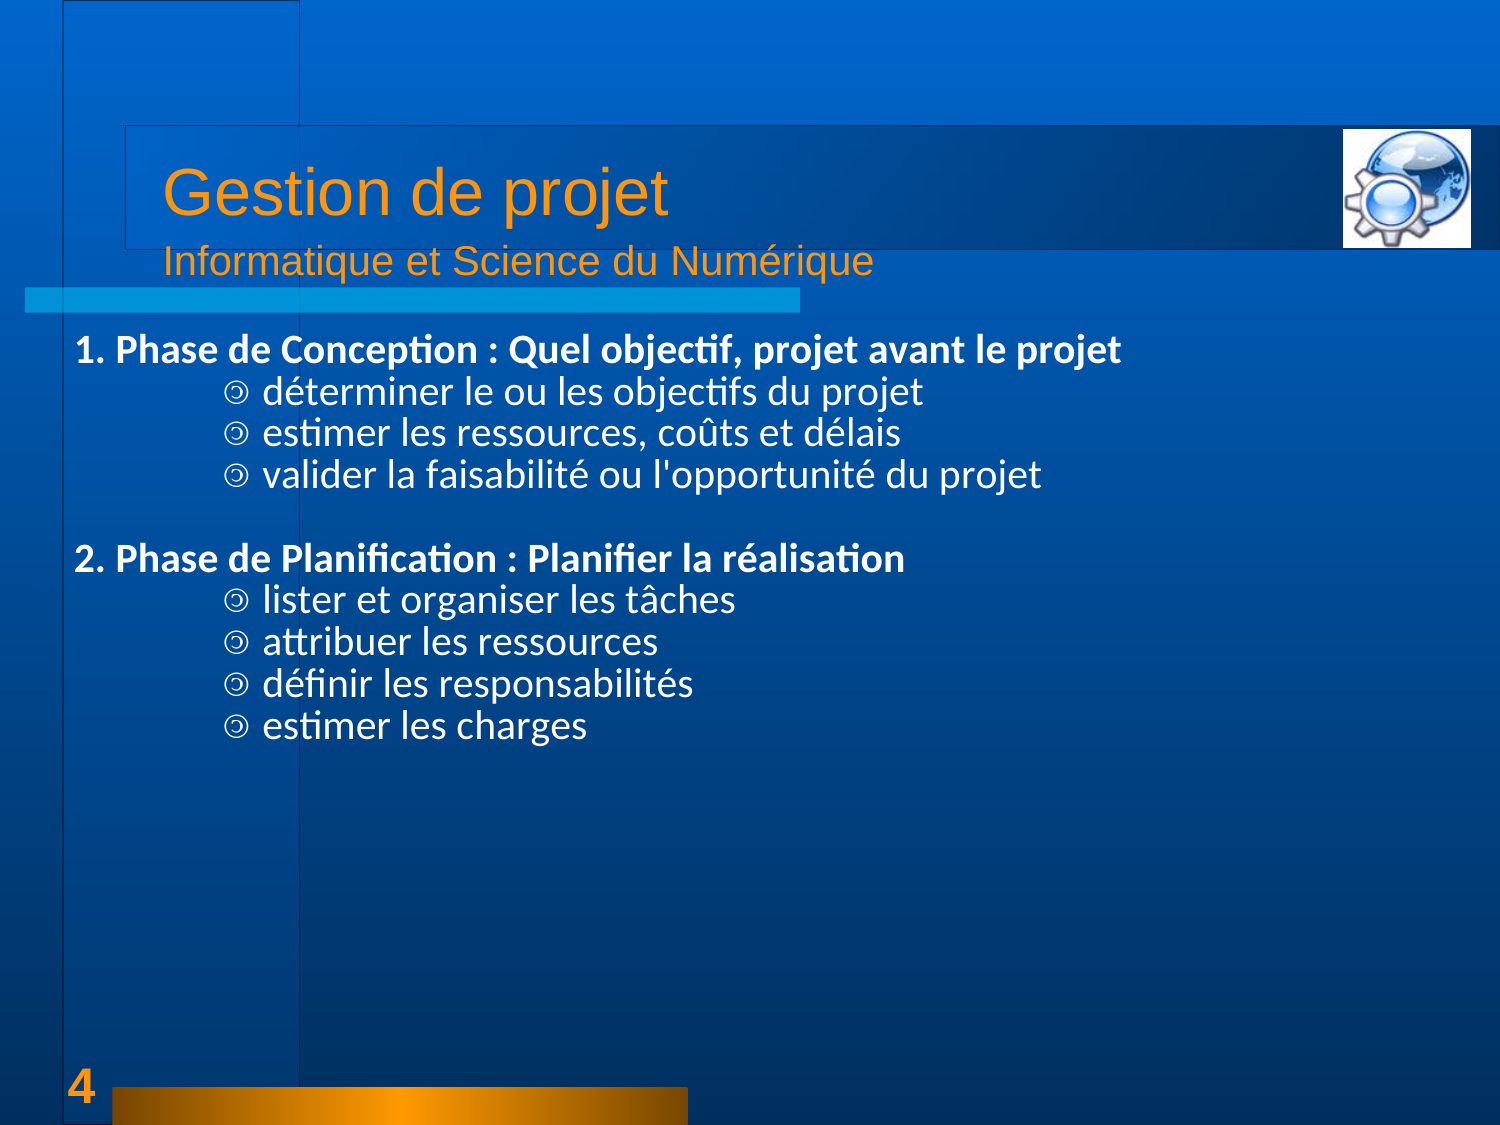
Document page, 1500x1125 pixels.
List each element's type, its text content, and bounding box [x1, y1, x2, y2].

text_box 1. Phase de Conception : Quel objectif, projet avant le projet  déterminer le ou les objectifs du projet  estimer les ressources, coûts et délais  valider la faisabilité ou l'opportunité du projet 2. Phase de Planification : Planifier la réalisation  lister et organiser les tâches  attribuer les ressources  définir les responsabilités  estimer les charges [59, 324, 1477, 850]
picture [1343, 129, 1471, 248]
